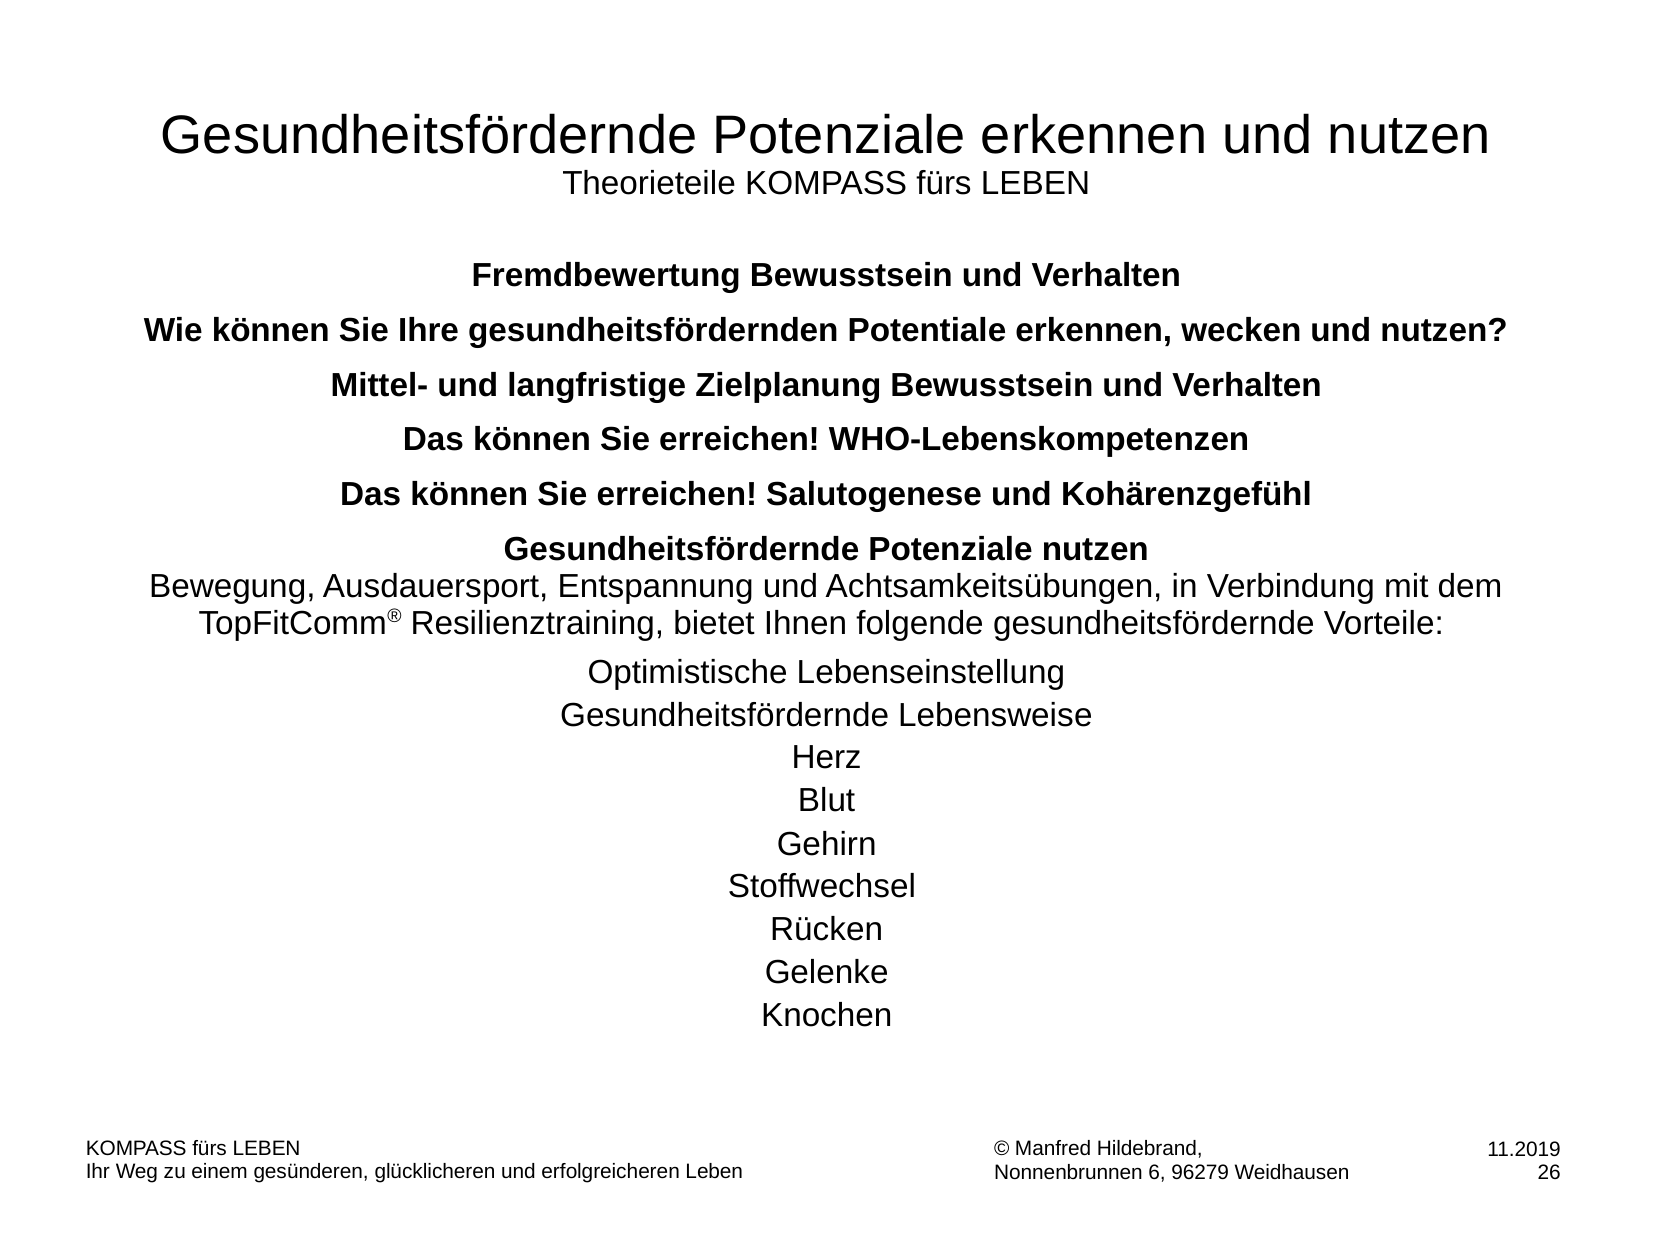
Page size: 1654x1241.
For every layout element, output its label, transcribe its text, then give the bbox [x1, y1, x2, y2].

title Gesundheitsfördernde Potenziale erkennen und nutzen Theorieteile KOMPASS fürs LEBEN [82, 49, 1571, 256]
text_box © Manfred Hildebrand, Nonnenbrunnen 6, 96279 Weidhausen [979, 1118, 1389, 1203]
text_box 11.2019 26 [1405, 1118, 1576, 1203]
text_box KOMPASS fürs LEBEN Ihr Weg zu einem gesünderen, glücklicheren und erfolgreicheren Leben [71, 1118, 964, 1202]
list Fremdbewertung Bewusstsein und Verhalten Wie können Sie Ihre gesundheitsfördernden Potentiale erkennen, wecken und nutzen? Mittel- und langfristige Zielplanung Bewusstsein und Verhalten Das können Sie erreichen! WHO-Lebenskompetenzen Das können Sie erreichen! Salutogenese und Kohärenzgefühl Gesundheitsfördernde Potenziale nutzen Bewegung, Ausdauersport, Entspannung und Achtsamkeitsübungen, in Verbindung mit dem TopFitComm® Resilienztraining, bietet Ihnen folgende gesundheitsfördernde Vorteile: Optimistische Lebenseinstellung Gesundheitsfördernde Lebensweise Herz Blut Gehirn Stoffwechsel Rücken Gelenke Knochen [82, 256, 1571, 1096]
